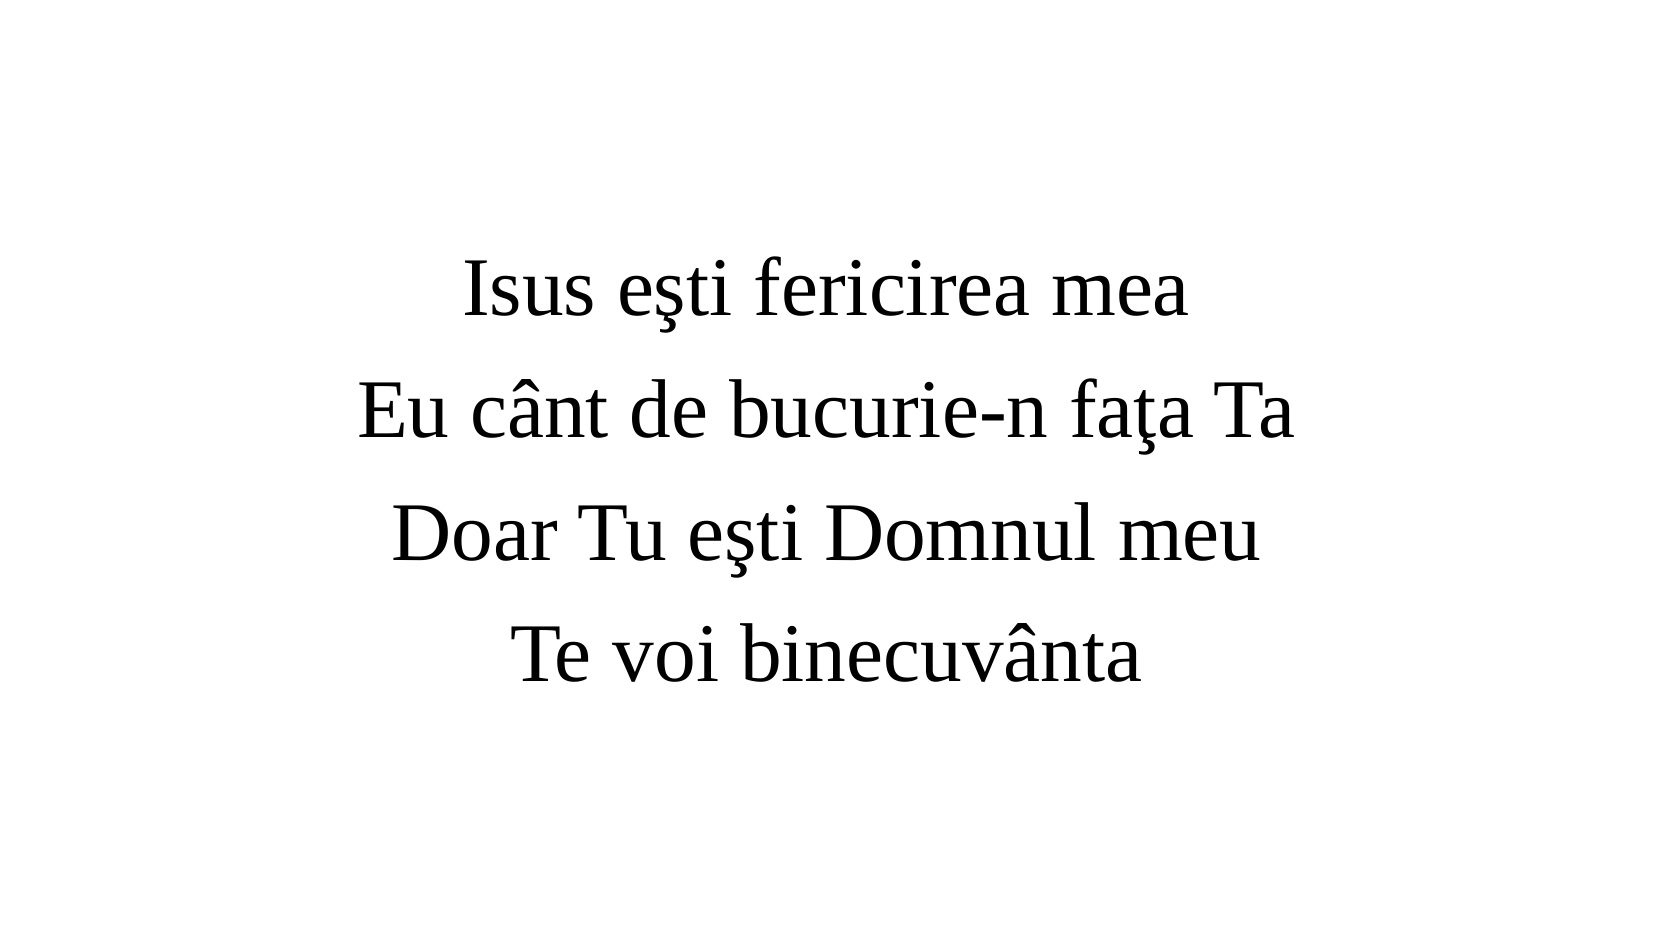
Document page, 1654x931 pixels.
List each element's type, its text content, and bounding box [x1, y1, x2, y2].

subtitle Isus eşti fericirea mea Eu cânt de bucurie-n faţa Ta Doar Tu eşti Domnul meu Te voi binecuvânta [23, 228, 1631, 703]
